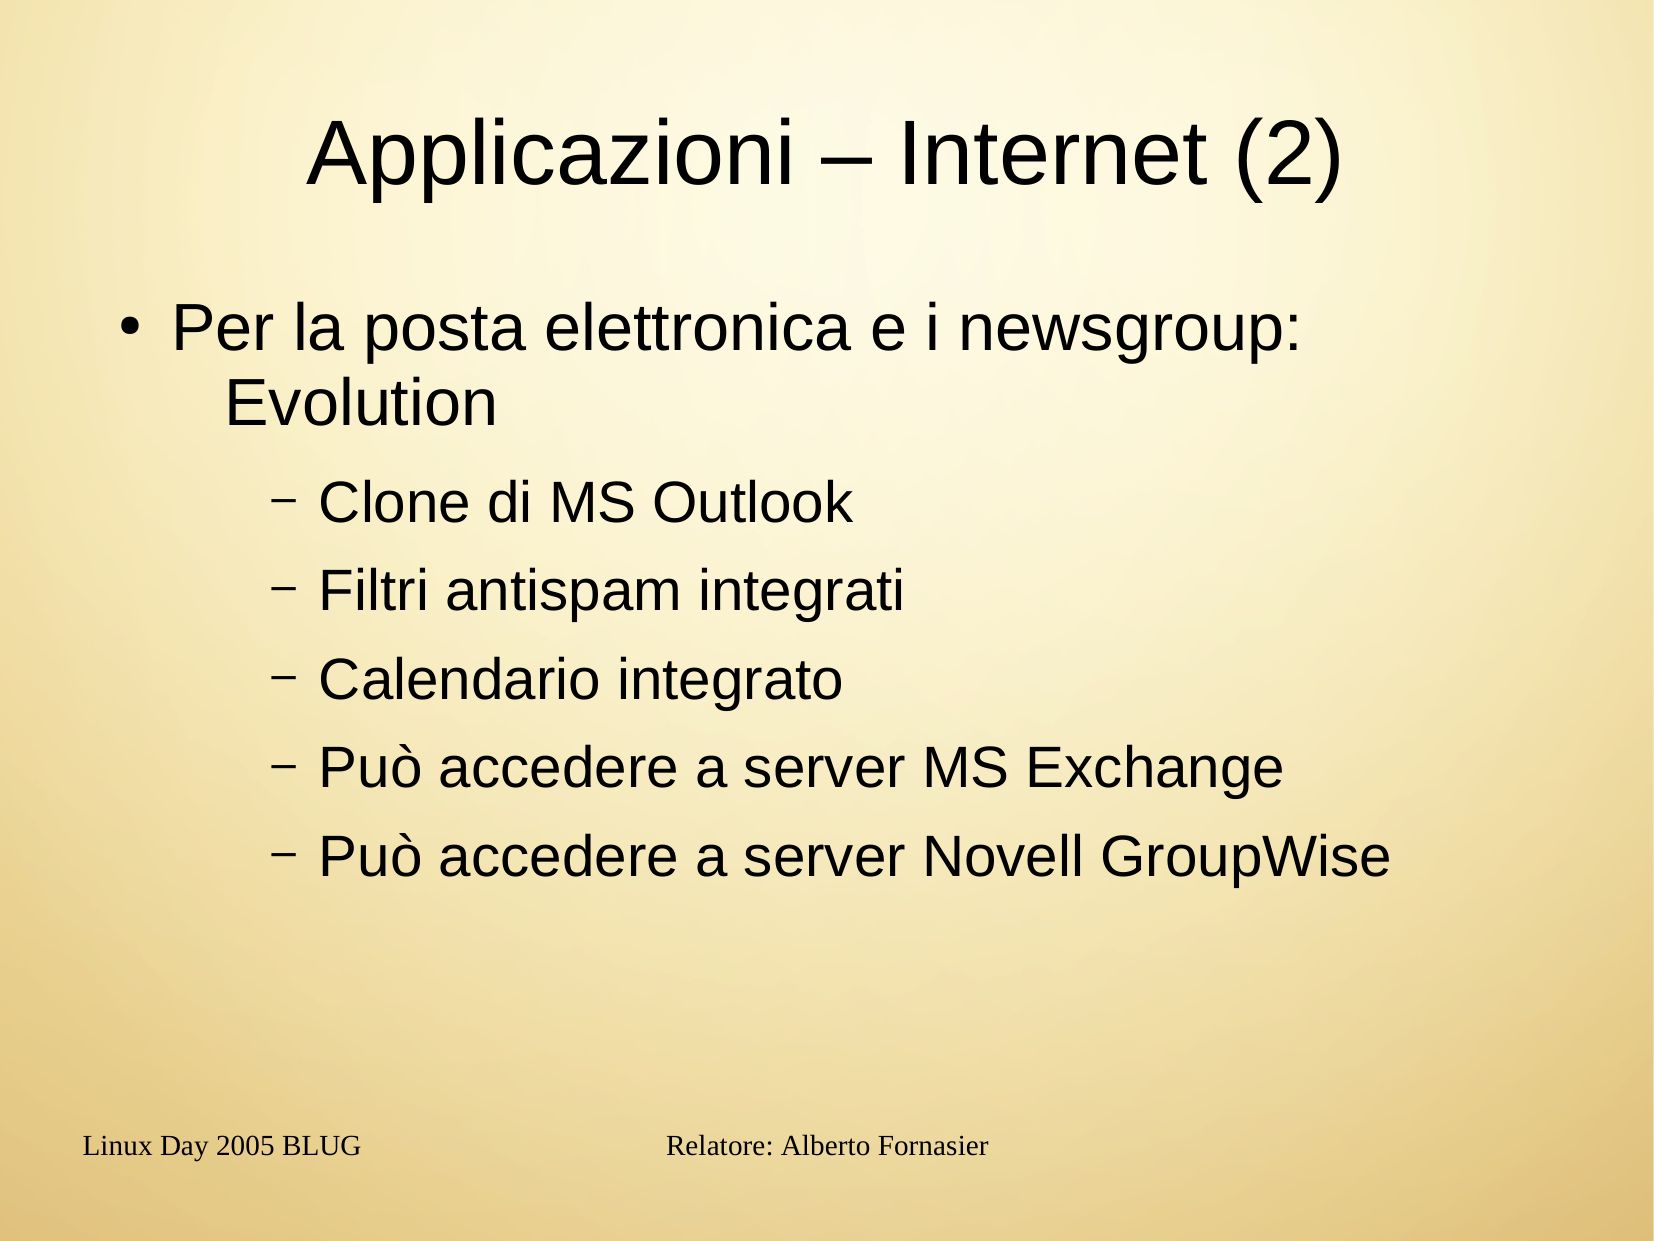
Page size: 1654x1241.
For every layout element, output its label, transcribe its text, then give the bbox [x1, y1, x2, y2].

title Applicazioni – Internet (2) [82, 49, 1571, 257]
picture [0, 0, 1654, 1241]
list Per la posta elettronica e i newsgroup: Evolution Clone di MS Outlook Filtri antispam integrati Calendario integrato Può accedere a server MS Exchange Può accedere a server Novell GroupWise [82, 290, 1571, 1109]
